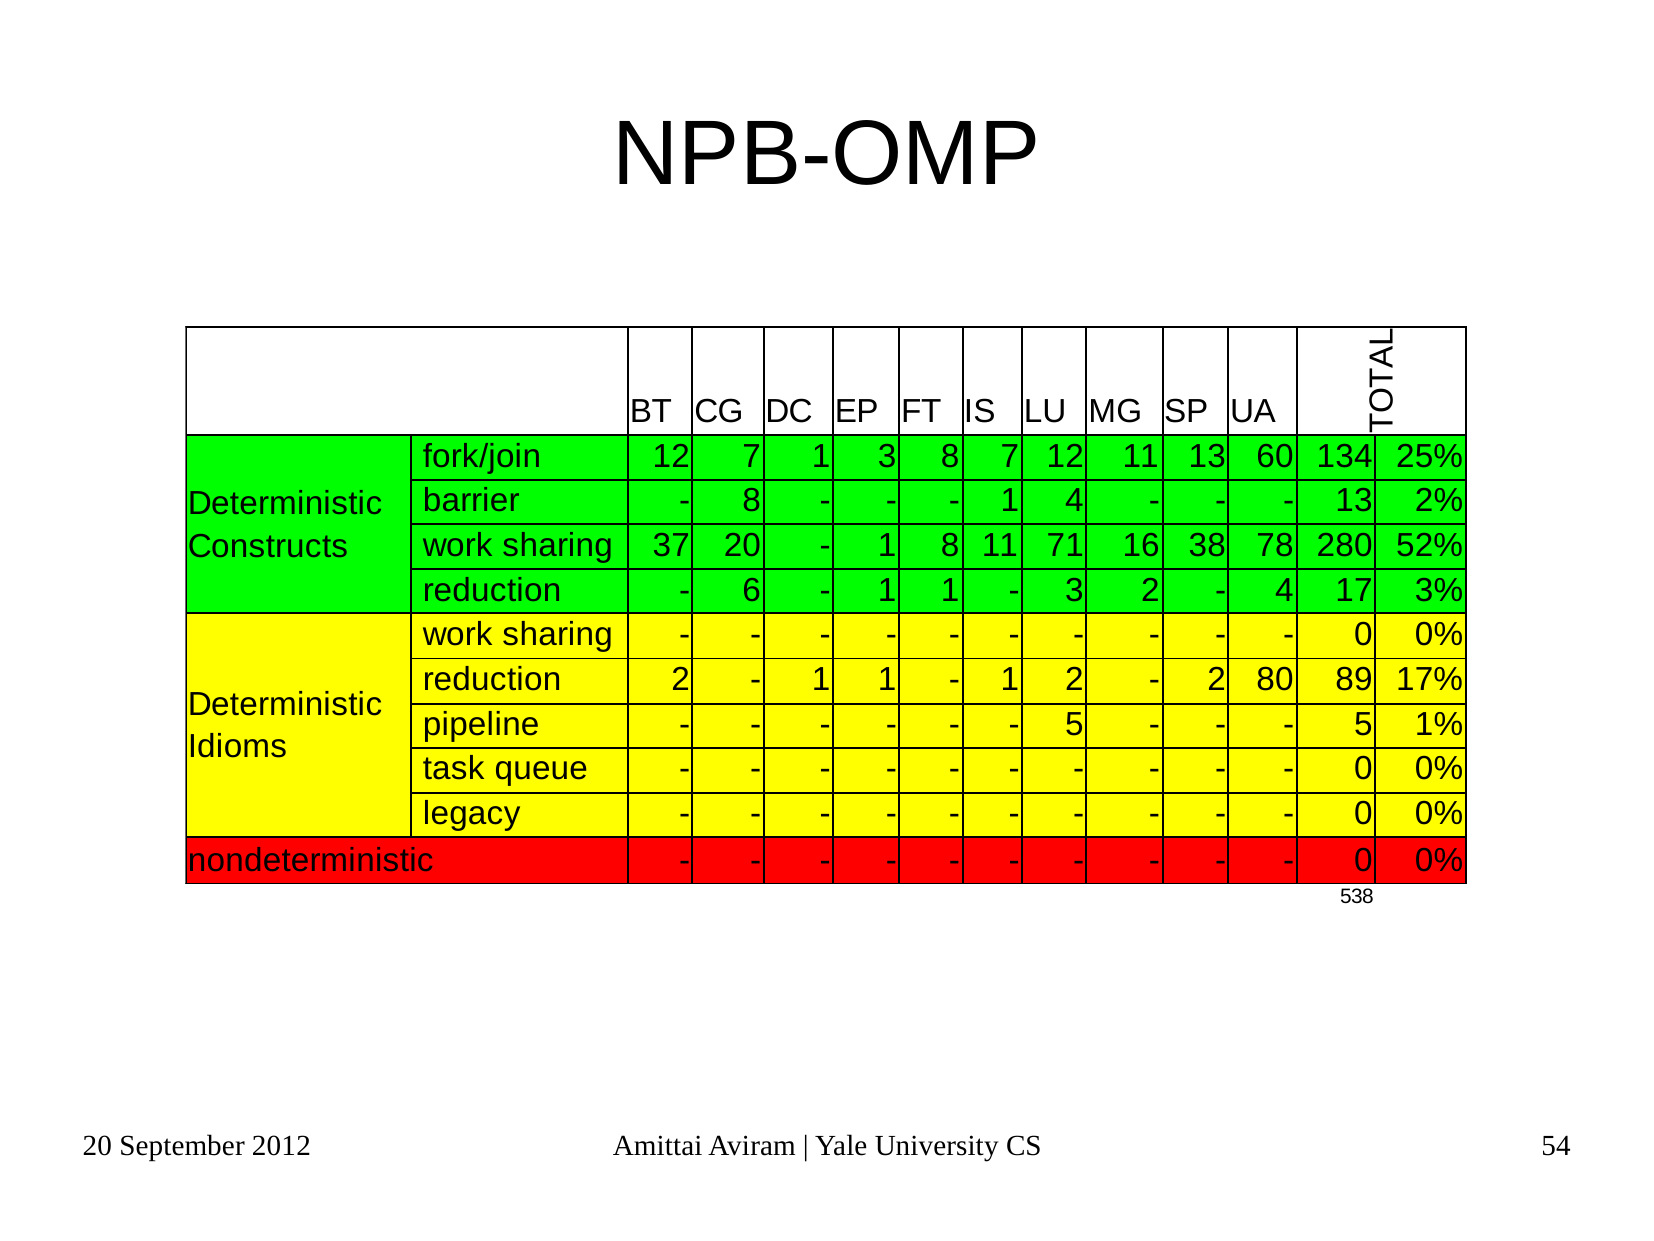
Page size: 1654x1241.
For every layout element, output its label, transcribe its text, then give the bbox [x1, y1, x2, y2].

title NPB-OMP [82, 56, 1571, 250]
chart [185, 326, 1468, 916]
